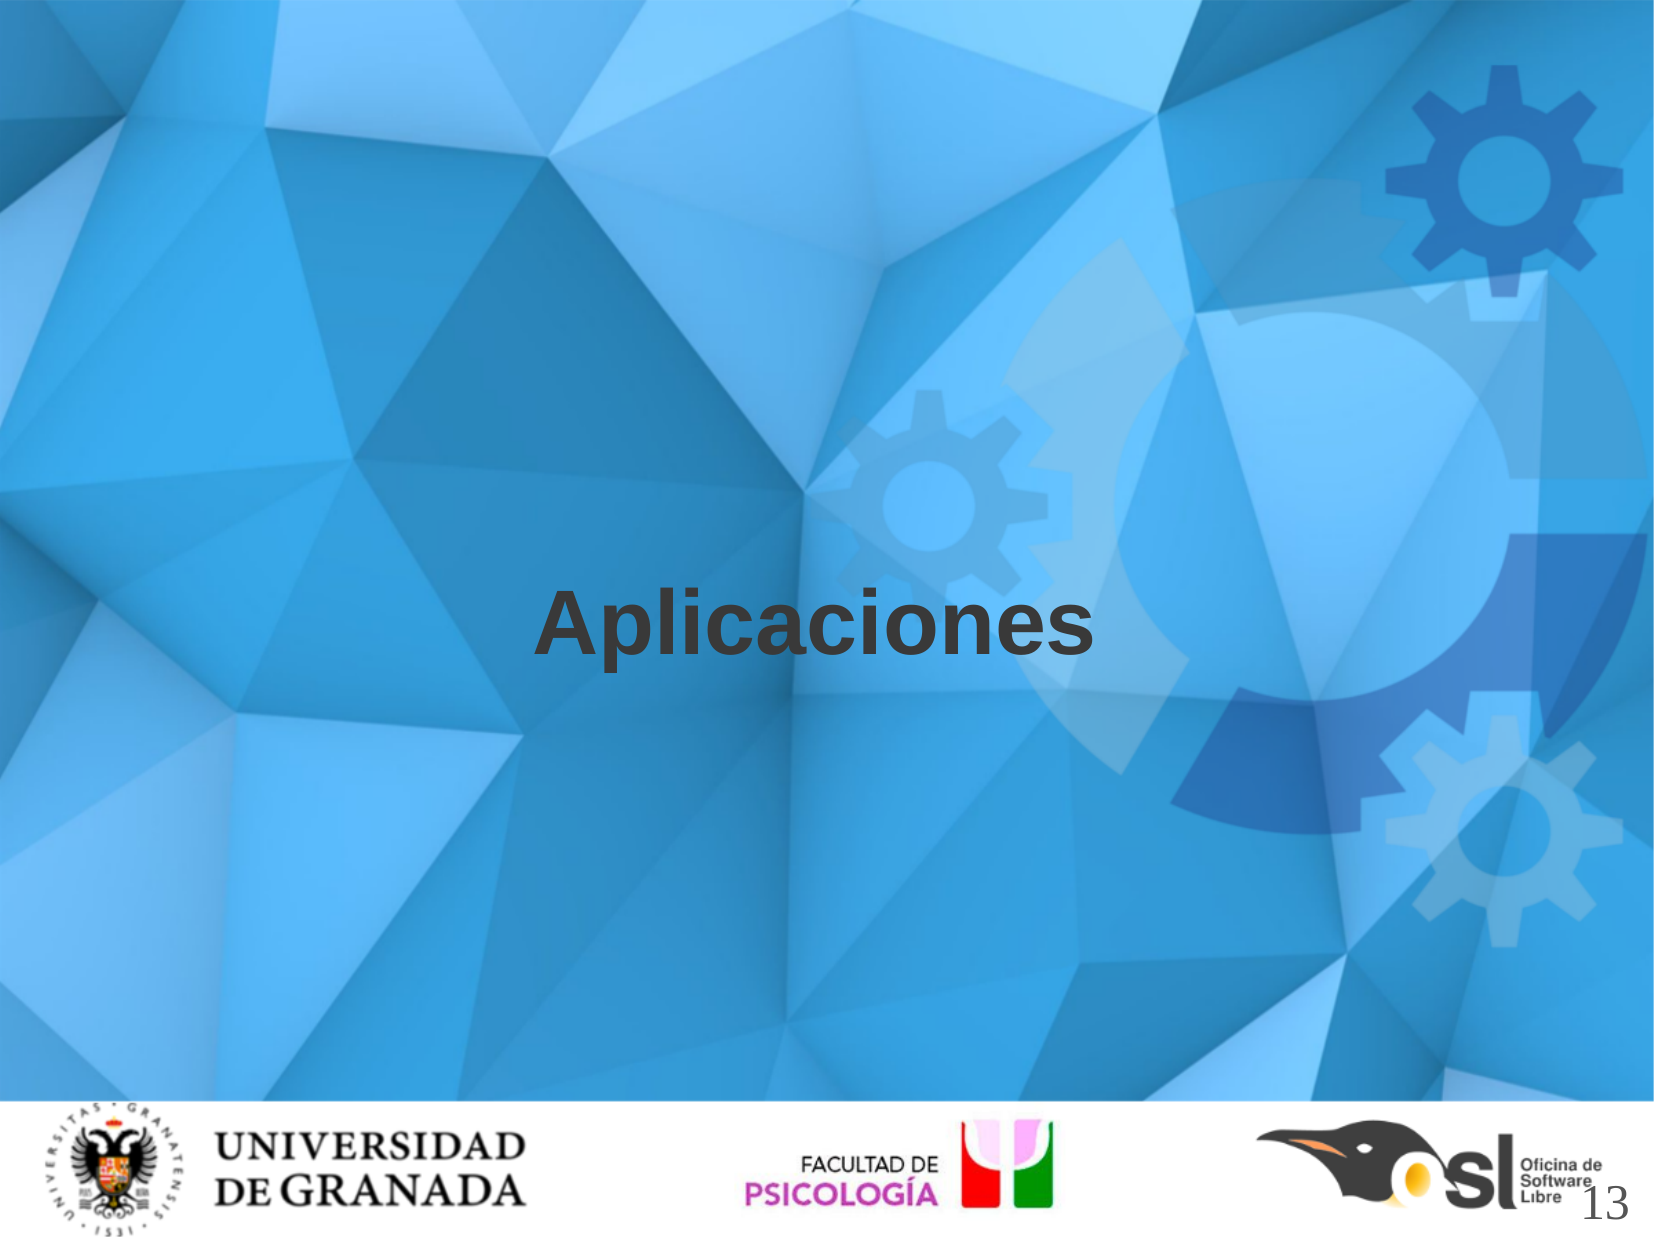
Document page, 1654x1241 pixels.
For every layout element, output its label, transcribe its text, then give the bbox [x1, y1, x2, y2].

picture [0, 0, 1654, 1241]
title Aplicaciones [70, 519, 1559, 727]
